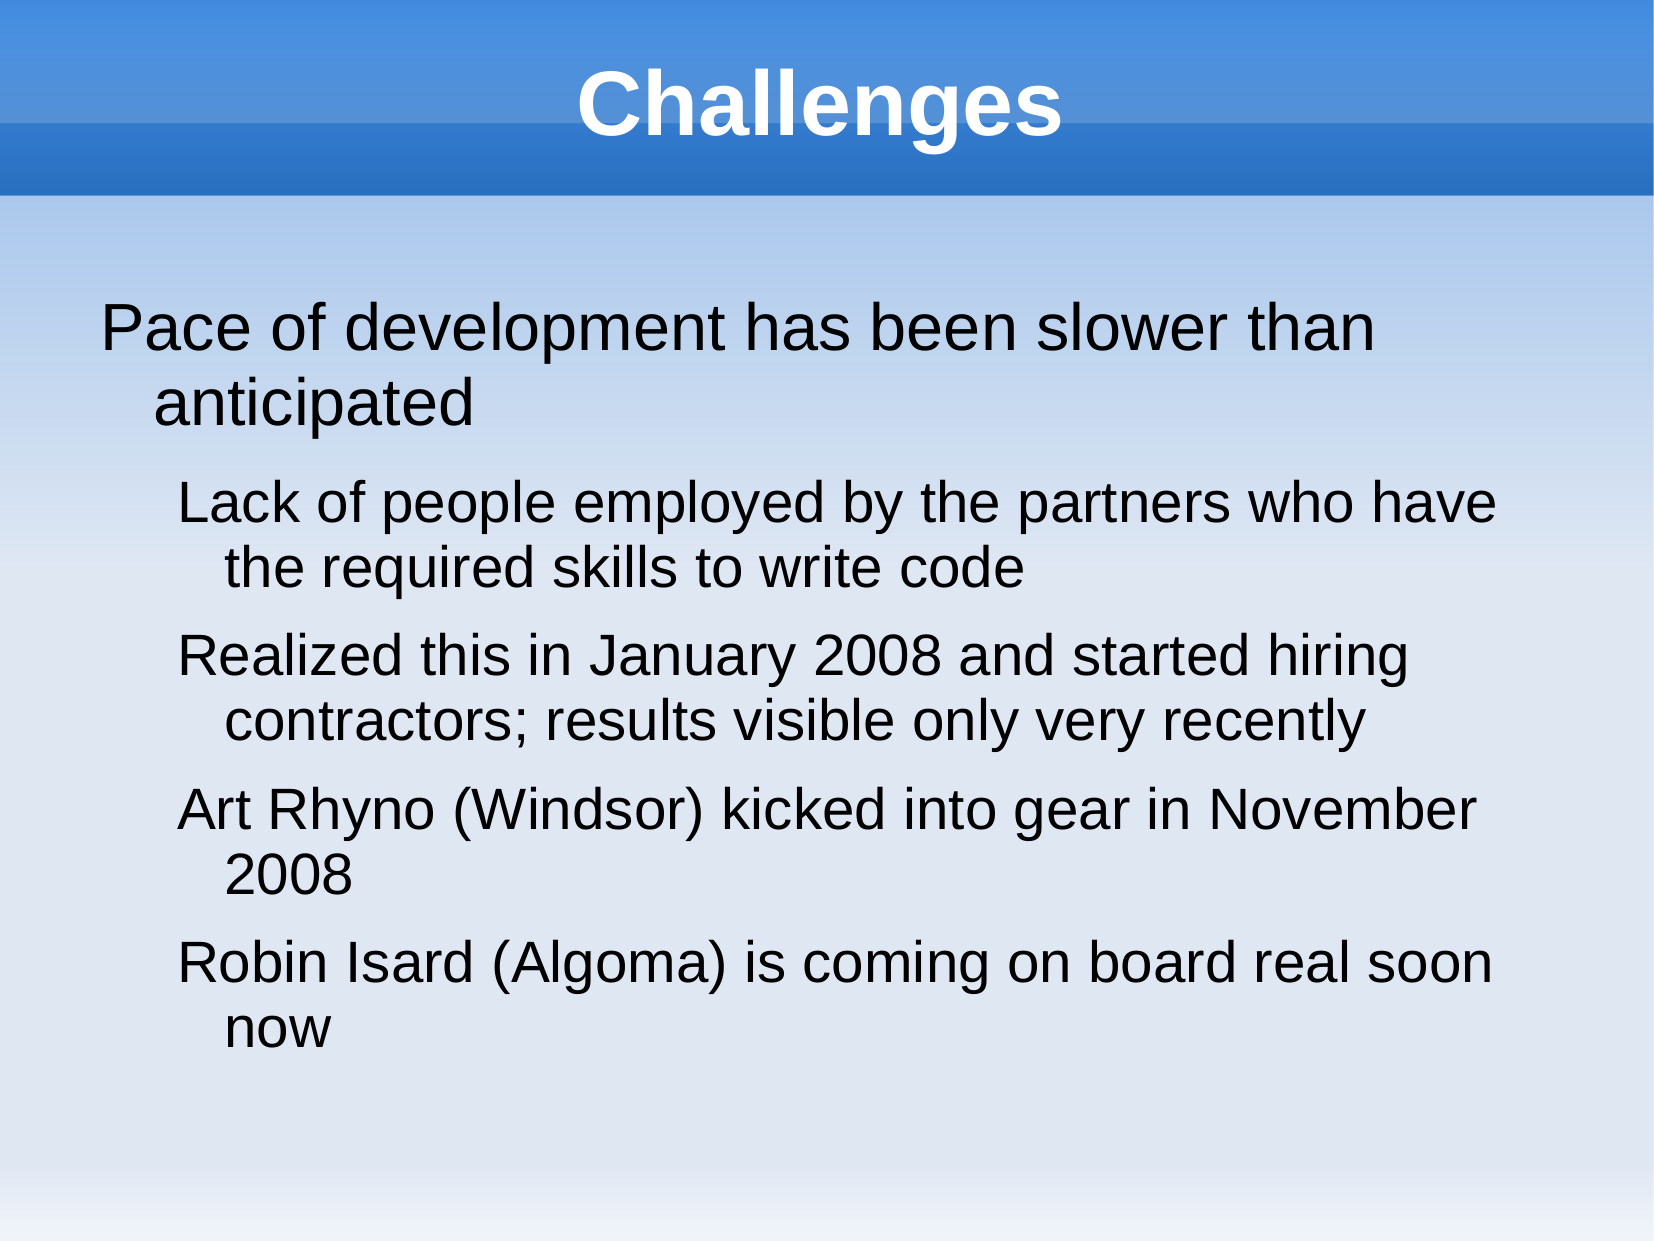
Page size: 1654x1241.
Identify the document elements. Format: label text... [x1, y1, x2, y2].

list Pace of development has been slower than anticipated Lack of people employed by the partners who have the required skills to write code Realized this in January 2008 and started hiring contractors; results visible only very recently Art Rhyno (Windsor) kicked into gear in November 2008 Robin Isard (Algoma) is coming on board real soon now [82, 290, 1571, 1094]
title Challenges [76, 0, 1565, 208]
picture [0, 0, 1654, 1241]
